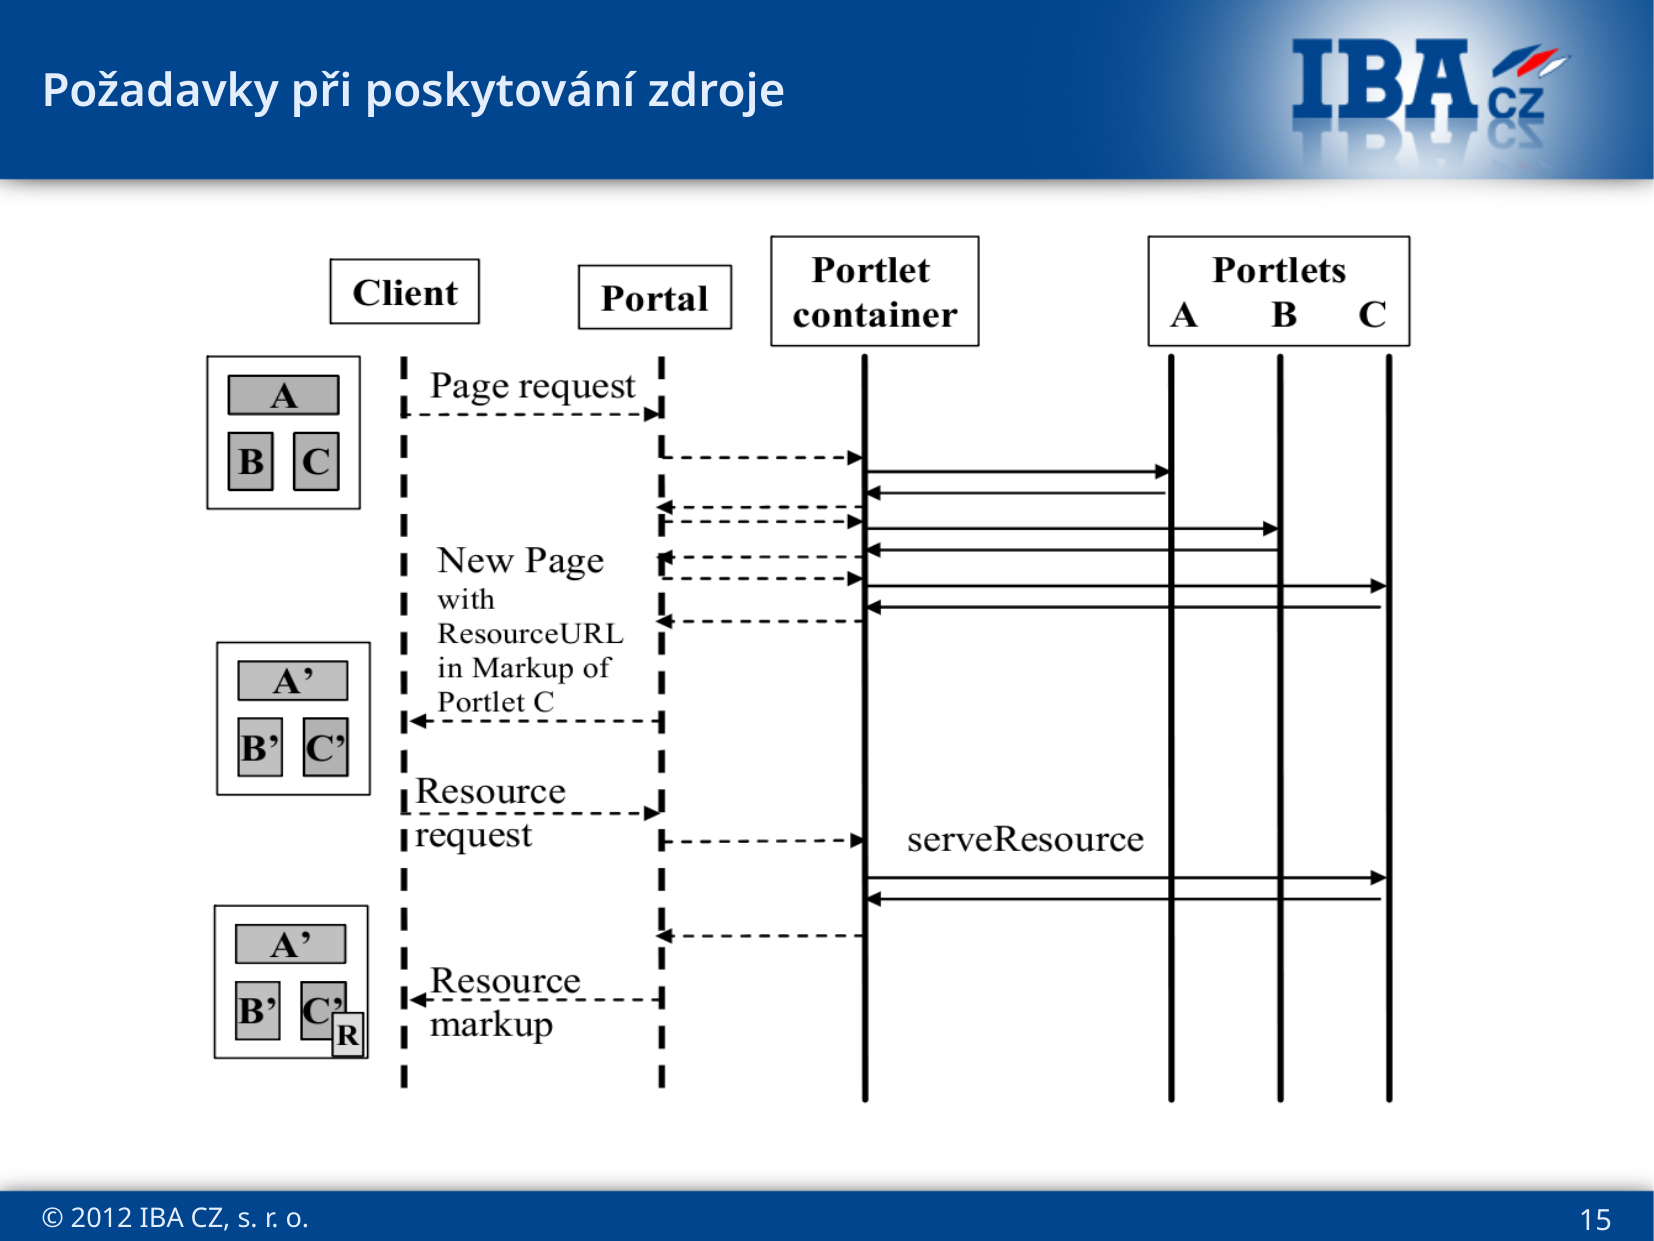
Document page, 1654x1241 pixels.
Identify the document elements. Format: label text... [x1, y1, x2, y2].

picture [0, 0, 1654, 1241]
title Požadavky při poskytování zdroje [41, 7, 1105, 170]
